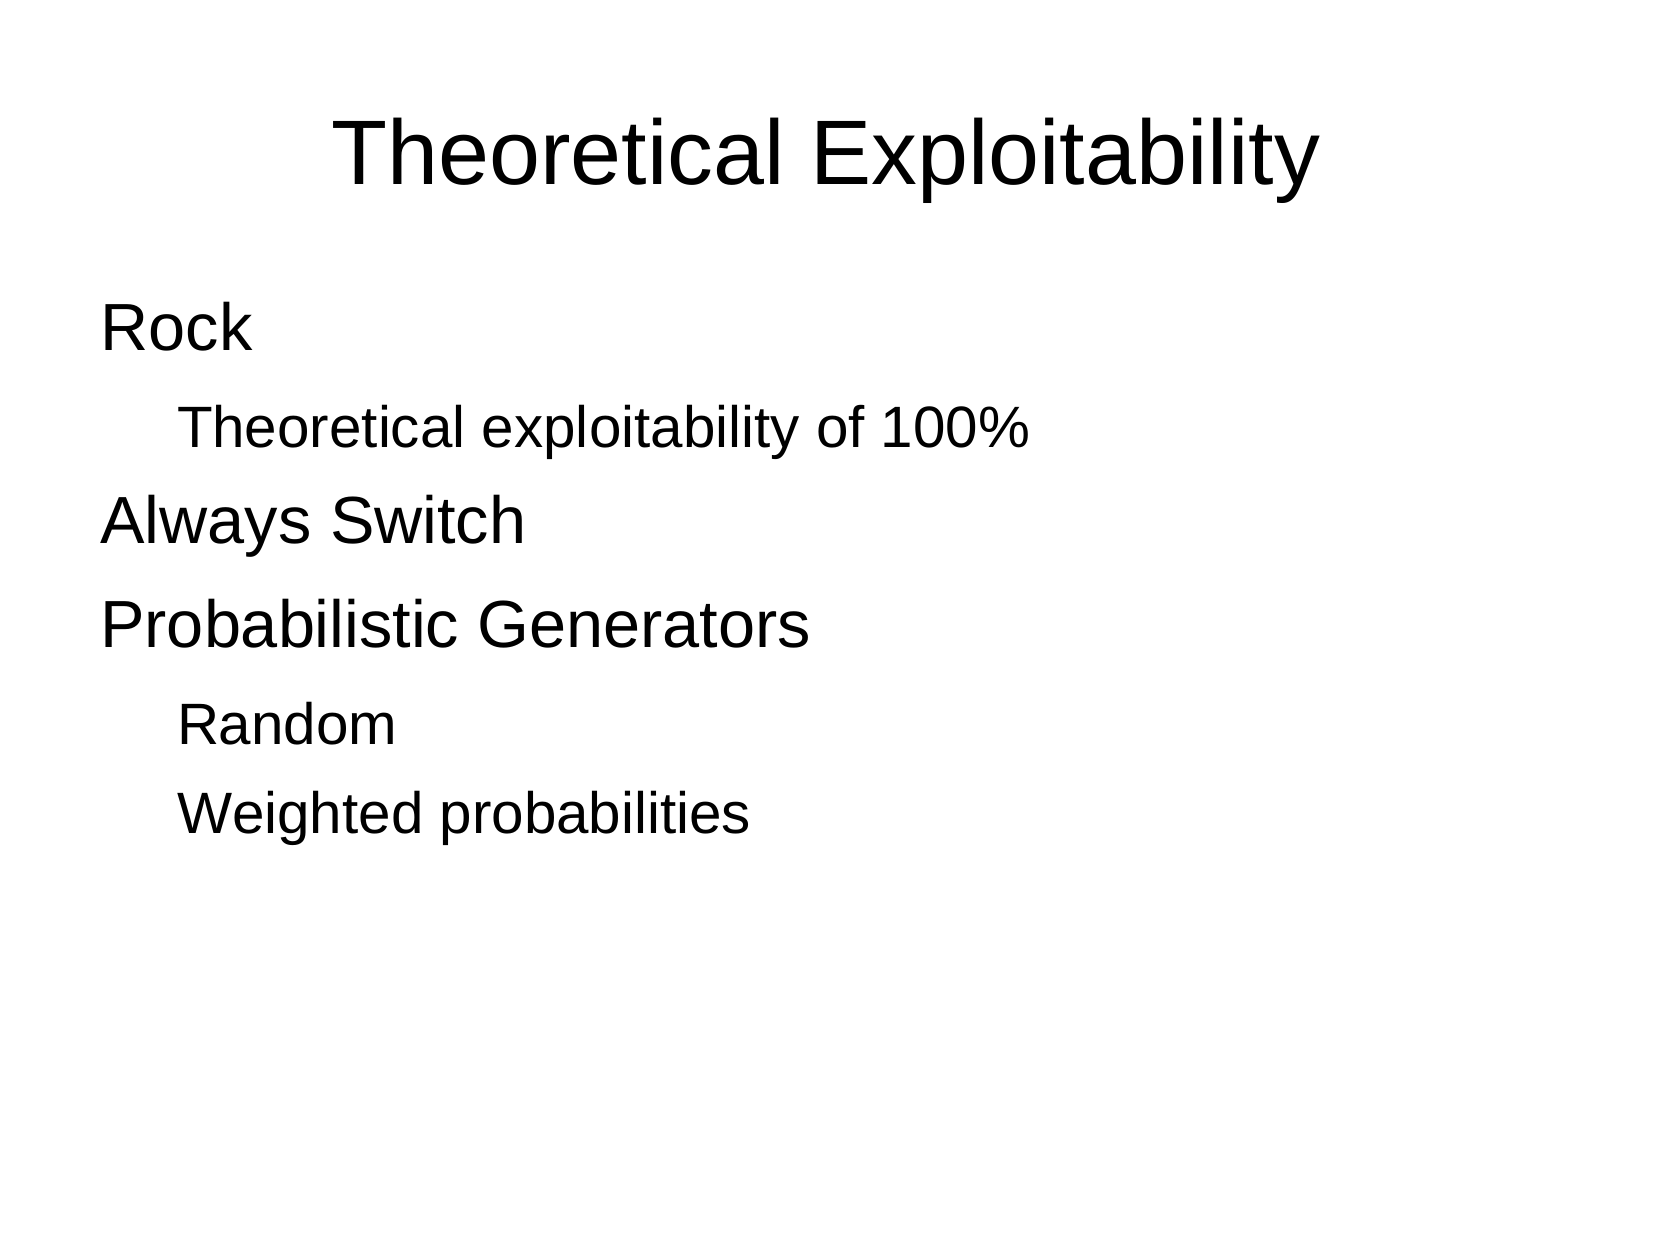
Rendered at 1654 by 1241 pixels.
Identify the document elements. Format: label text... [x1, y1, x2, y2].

list Rock Theoretical exploitability of 100% Always Switch Probabilistic Generators Random Weighted probabilities [82, 290, 1571, 1094]
title Theoretical Exploitability [82, 56, 1571, 250]
